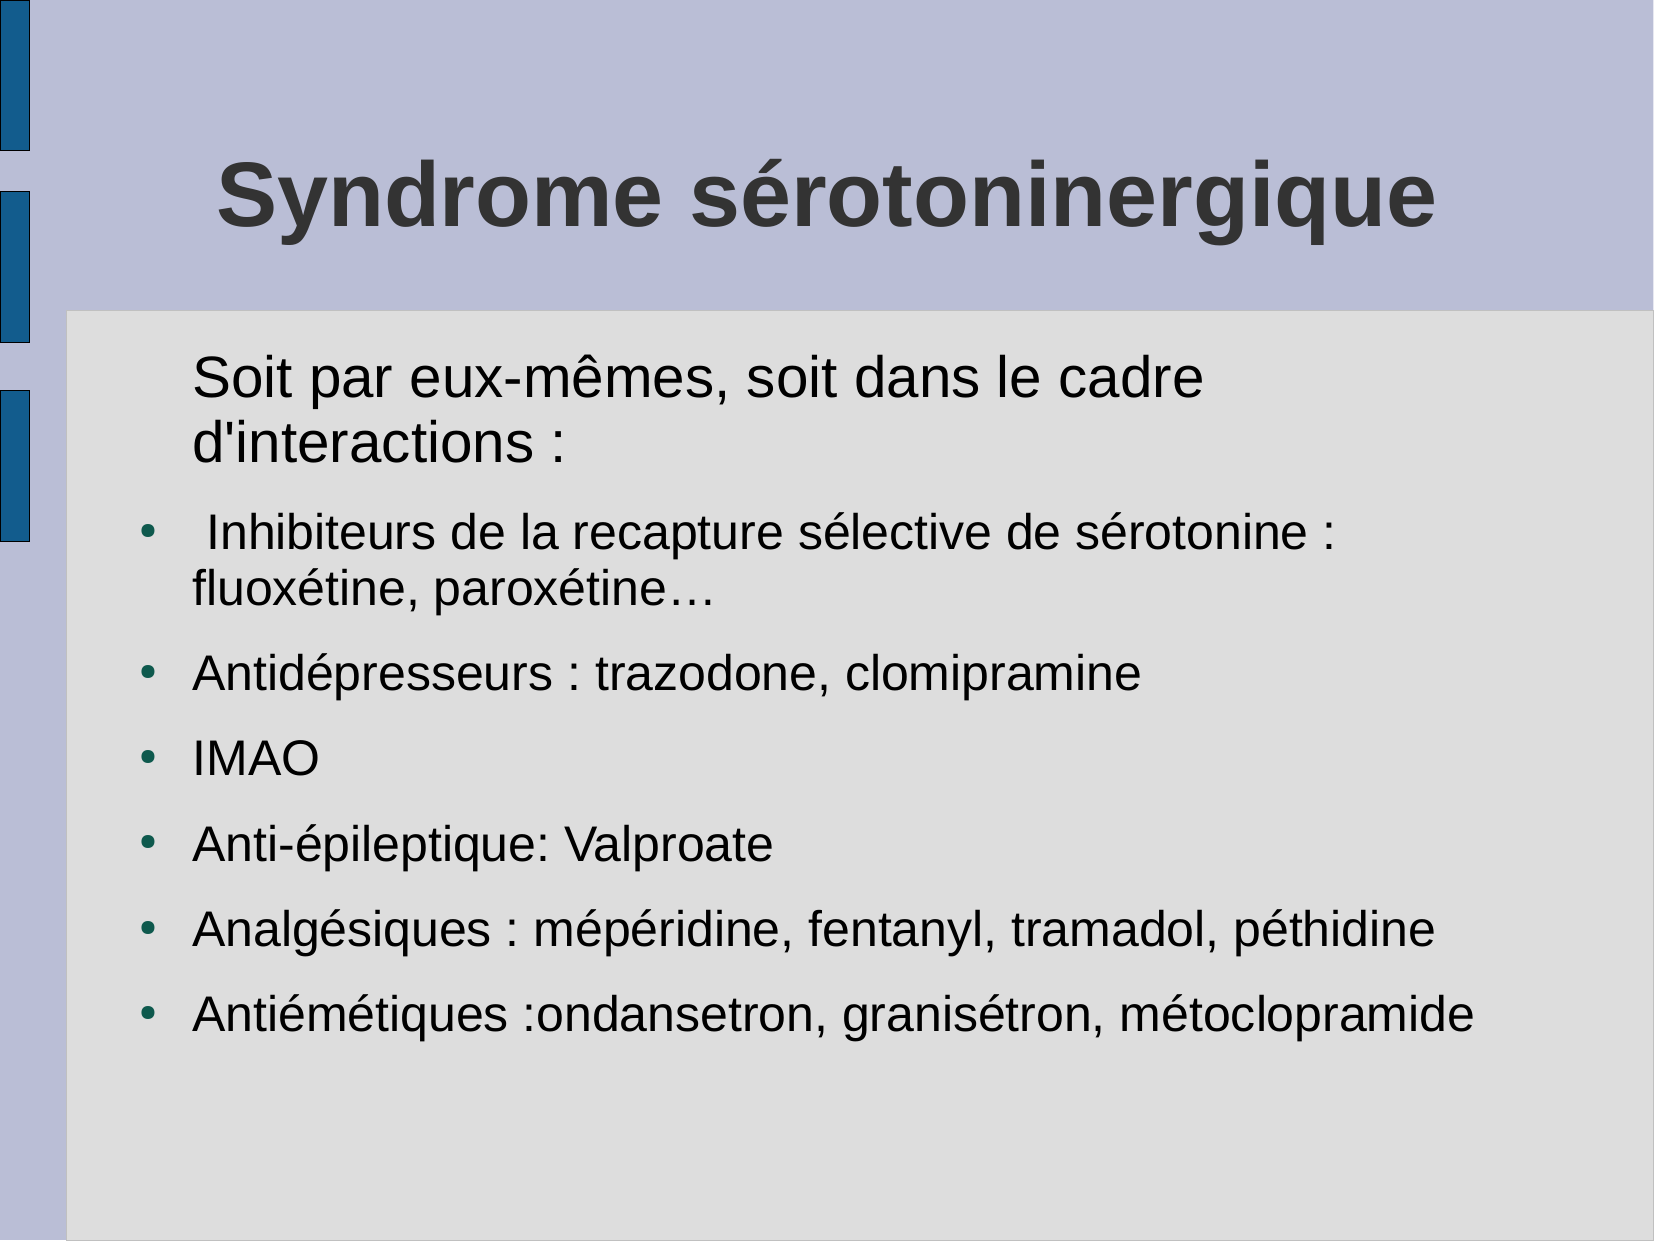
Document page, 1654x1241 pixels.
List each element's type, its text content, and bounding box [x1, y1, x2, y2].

list Soit par eux-mêmes, soit dans le cadre d'interactions : Inhibiteurs de la recapture sélective de sérotonine : fluoxétine, paroxétine… Antidépresseurs : trazodone, clomipramine IMAO Anti-épileptique: Valproate Analgésiques : mépéridine, fentanyl, tramadol, péthidine Antiémétiques :ondansetron, granisétron, métoclopramide [121, 344, 1534, 1112]
title Syndrome sérotoninergique [121, 98, 1534, 291]
